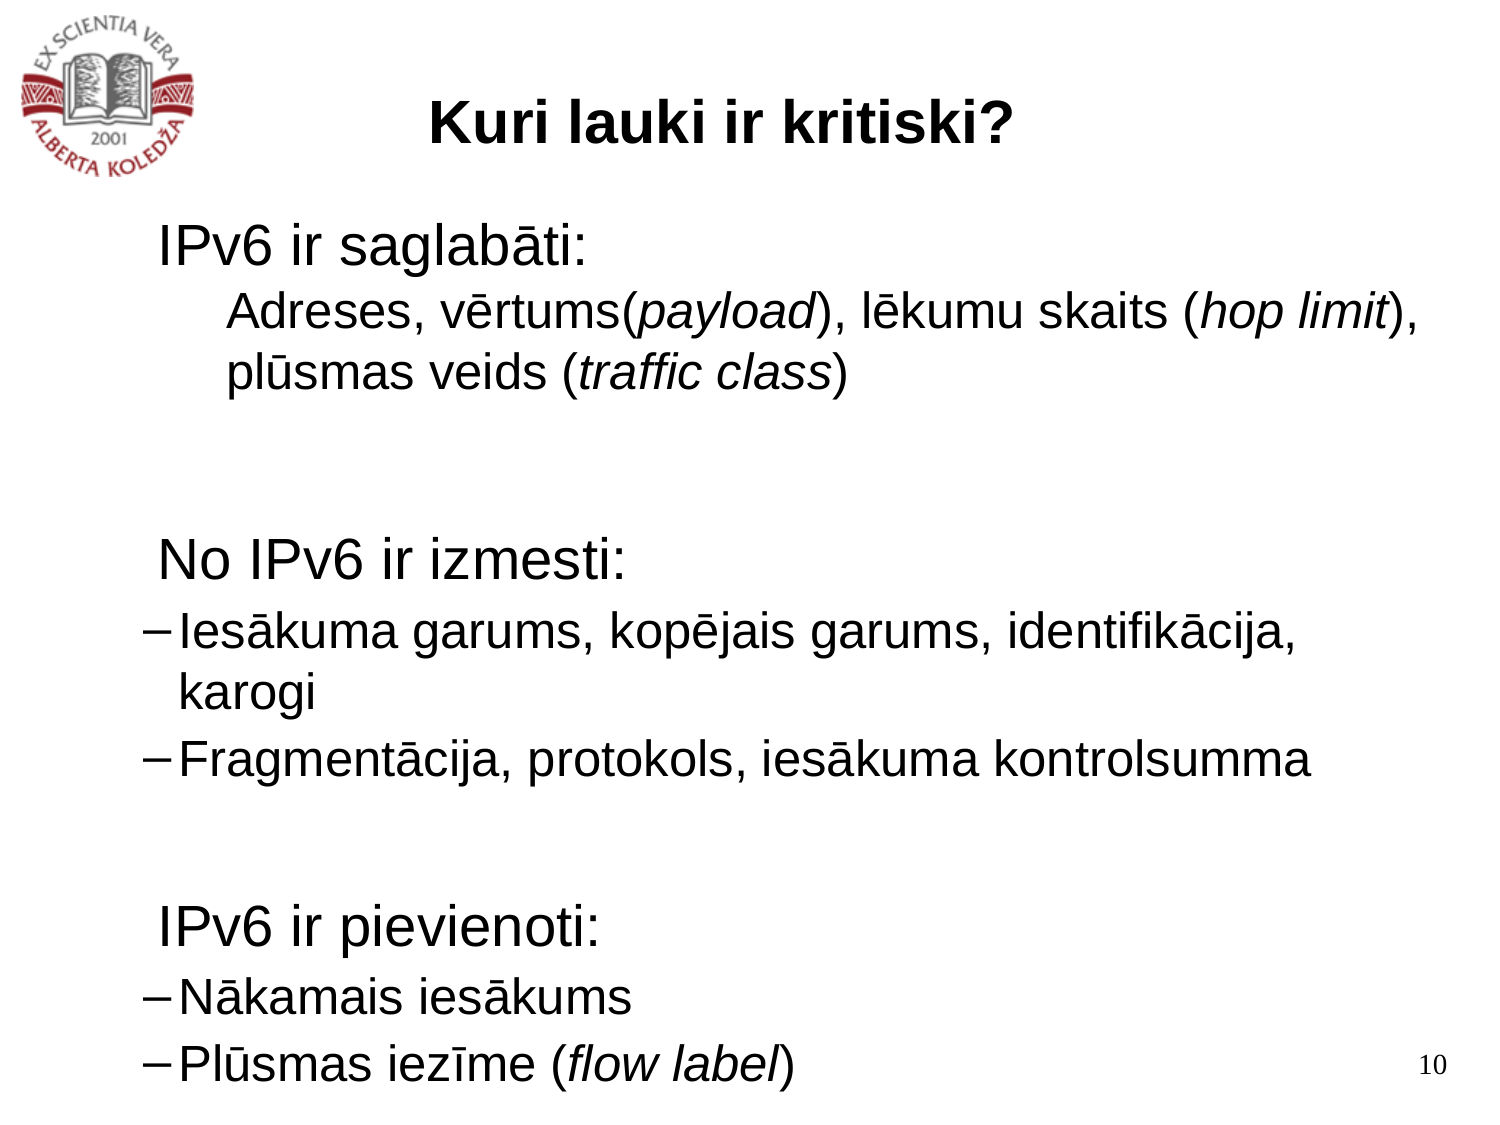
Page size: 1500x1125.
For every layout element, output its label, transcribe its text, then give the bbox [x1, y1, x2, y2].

text_box <skaitlis> [1312, 1037, 1463, 1100]
picture [21, 15, 194, 177]
list IPv6 ir saglabāti: Adreses, vērtums(payload), lēkumu skaits (hop limit), plūsmas veids (traffic class) No IPv6 ir izmesti: Iesākuma garums, kopējais garums, identifikācija, karogi Fragmentācija, protokols, iesākuma kontrolsumma IPv6 ir pievienoti: Nākamais iesākums Plūsmas iezīme (flow label) [74, 199, 1463, 1100]
title Kuri lauki ir kritiski? [49, 62, 1374, 175]
